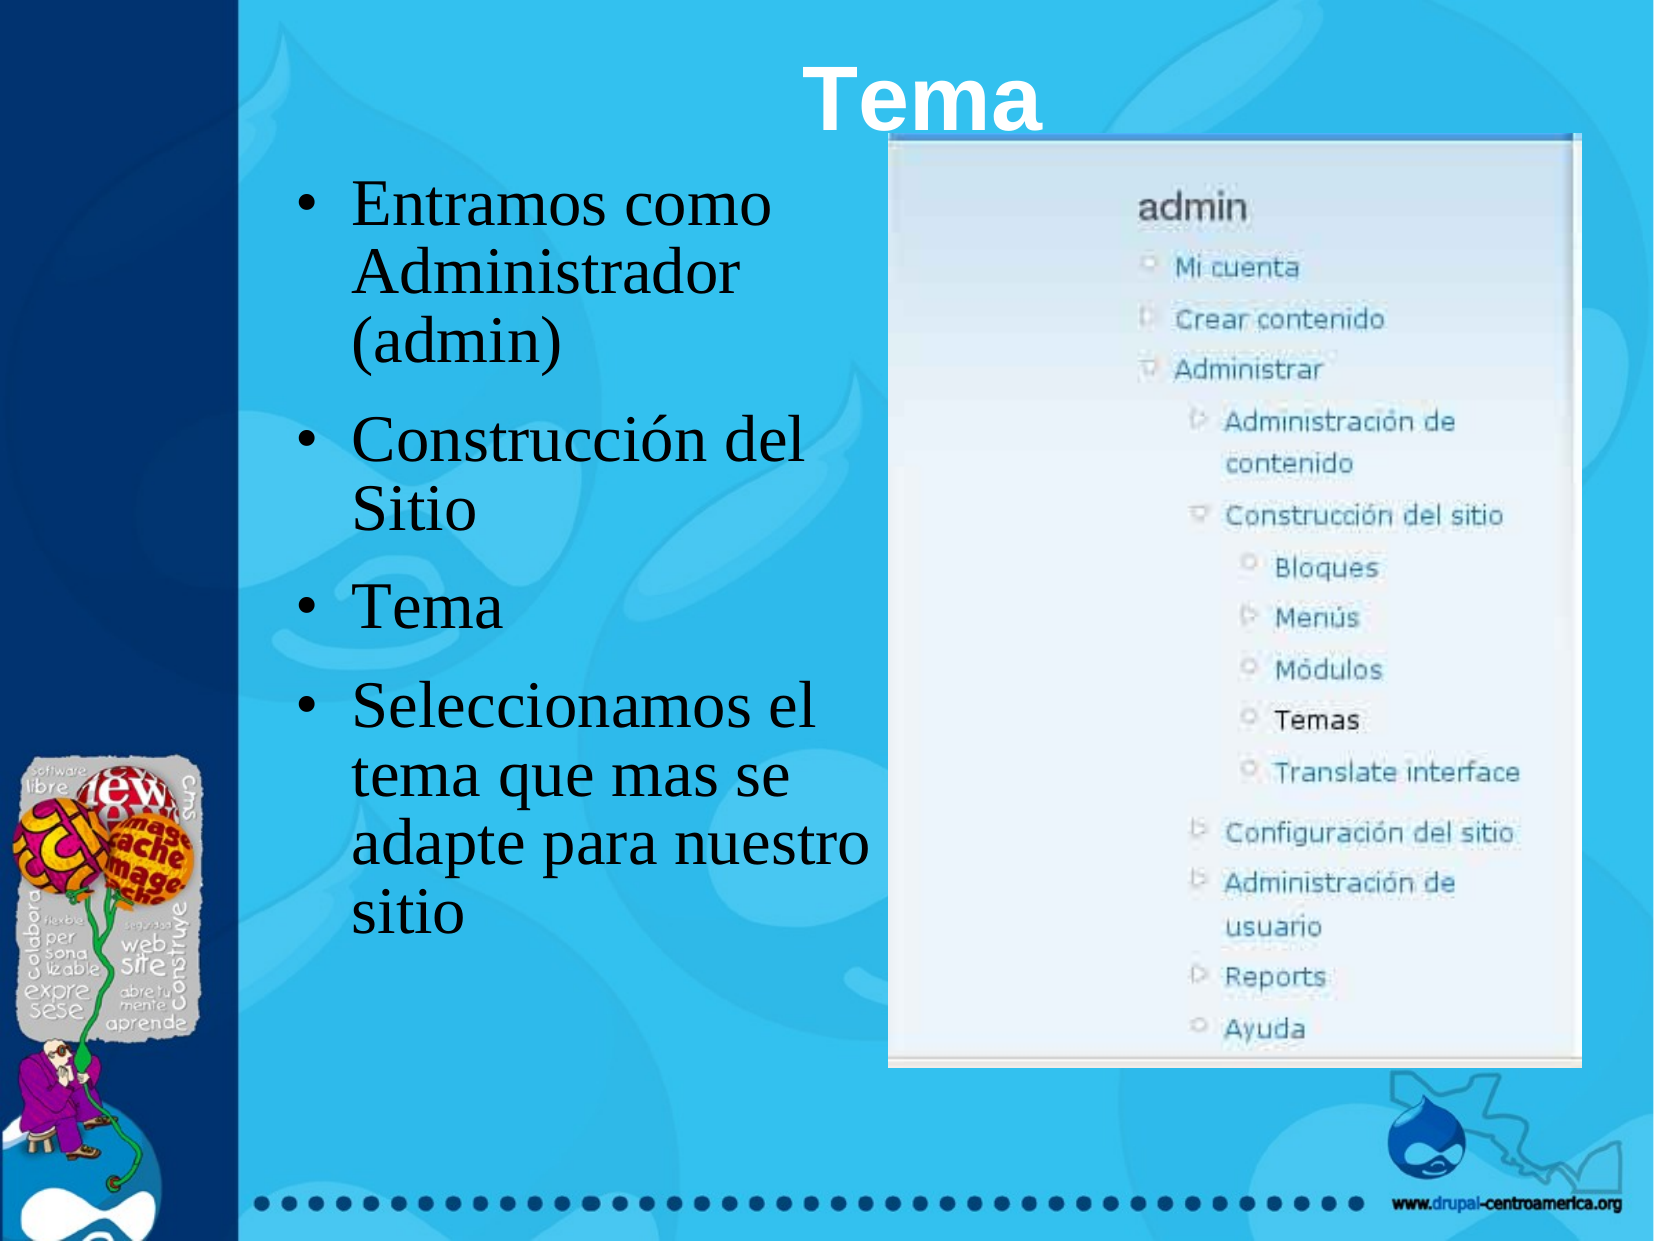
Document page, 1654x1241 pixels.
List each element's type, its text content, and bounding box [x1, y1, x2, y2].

picture [0, 0, 1654, 1241]
list Entramos como Administrador (admin) Construcción del Sitio Tema Seleccionamos el tema que mas se adapte para nuestro sitio [295, 170, 888, 1057]
title Tema [299, 49, 1571, 170]
